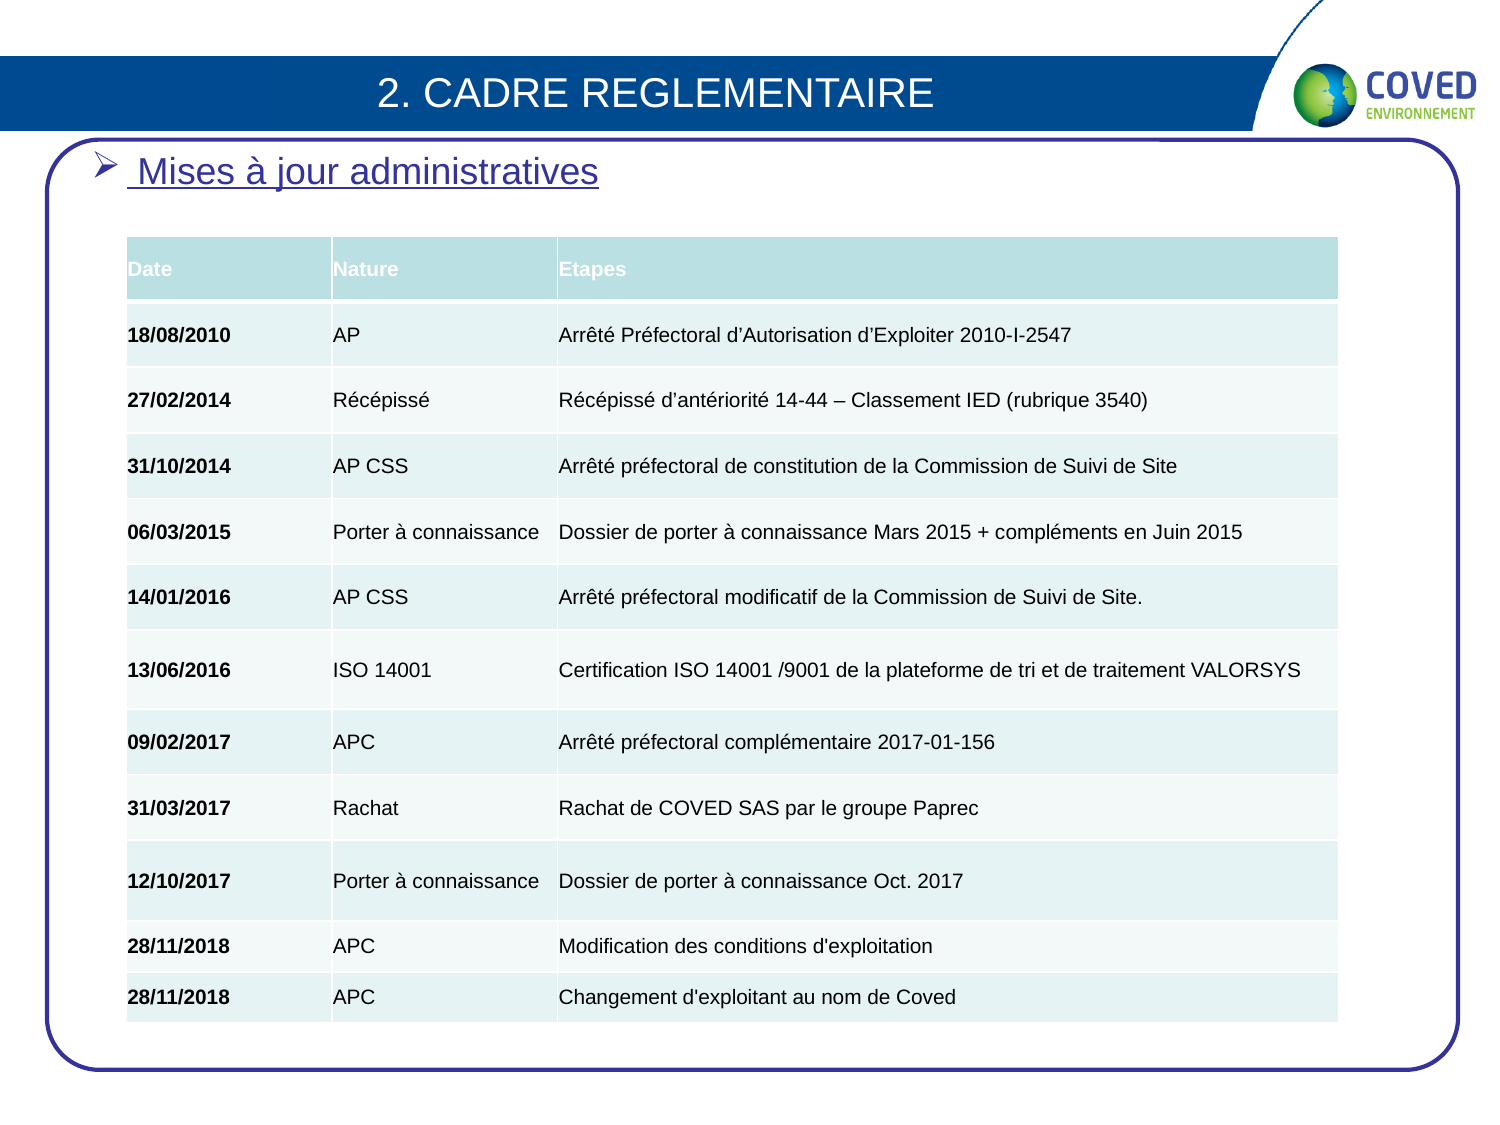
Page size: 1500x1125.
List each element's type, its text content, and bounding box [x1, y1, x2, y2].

table_header Date [127, 237, 331, 299]
text_box 2. CADRE REGLEMENTAIRE [18, 55, 1286, 127]
table_cell AP CSS [333, 434, 557, 498]
text_box [1280, 63, 1286, 133]
table_cell Certification ISO 14001 /9001 de la plateforme de tri et de traitement VALORSYS [558, 631, 1338, 708]
table_cell APC [333, 922, 557, 971]
table_cell 06/03/2015 [127, 499, 331, 563]
table_cell 28/11/2018 [127, 973, 331, 1022]
table_cell Rachat [333, 775, 557, 839]
table_cell 12/10/2017 [127, 841, 331, 920]
table_cell Arrêté préfectoral de constitution de la Commission de Suivi de Site [558, 434, 1338, 498]
table_cell 31/03/2017 [127, 775, 331, 839]
table_cell AP [333, 304, 557, 366]
table_cell Changement d'exploitant au nom de Coved [558, 973, 1338, 1022]
table_cell Modification des conditions d'exploitation [558, 922, 1338, 971]
table_header Nature [333, 237, 557, 299]
table_cell 27/02/2014 [127, 368, 331, 432]
picture [0, 0, 1500, 135]
table_cell 09/02/2017 [127, 710, 331, 774]
table_cell Arrêté Préfectoral d’Autorisation d’Exploiter 2010-I-2547 [558, 304, 1338, 366]
table_cell Arrêté préfectoral complémentaire 2017-01-156 [558, 710, 1338, 774]
table_cell ISO 14001 [333, 631, 557, 708]
table_header Etapes [558, 237, 1338, 299]
table_cell Récépissé d’antériorité 14-44 – Classement IED (rubrique 3540) [558, 368, 1338, 432]
table_cell Porter à connaissance [333, 841, 557, 920]
table_cell 14/01/2016 [127, 565, 331, 629]
text_box Mises à jour administratives [76, 139, 1429, 200]
table_cell Dossier de porter à connaissance Mars 2015 + compléments en Juin 2015 [558, 499, 1338, 563]
table_cell Rachat de COVED SAS par le groupe Paprec [558, 775, 1338, 839]
table_cell 13/06/2016 [127, 631, 331, 708]
table_cell Dossier de porter à connaissance Oct. 2017 [558, 841, 1338, 920]
table_cell AP CSS [333, 565, 557, 629]
table_cell APC [333, 710, 557, 774]
table_cell Récépissé [333, 368, 557, 432]
table_cell 18/08/2010 [127, 304, 331, 366]
table_cell Porter à connaissance [333, 499, 557, 563]
table_cell Arrêté préfectoral modificatif de la Commission de Suivi de Site. [558, 565, 1338, 629]
table_cell 28/11/2018 [127, 922, 331, 971]
table_cell 31/10/2014 [127, 434, 331, 498]
table_cell APC [333, 973, 557, 1022]
text_box [1289, 0, 1479, 53]
